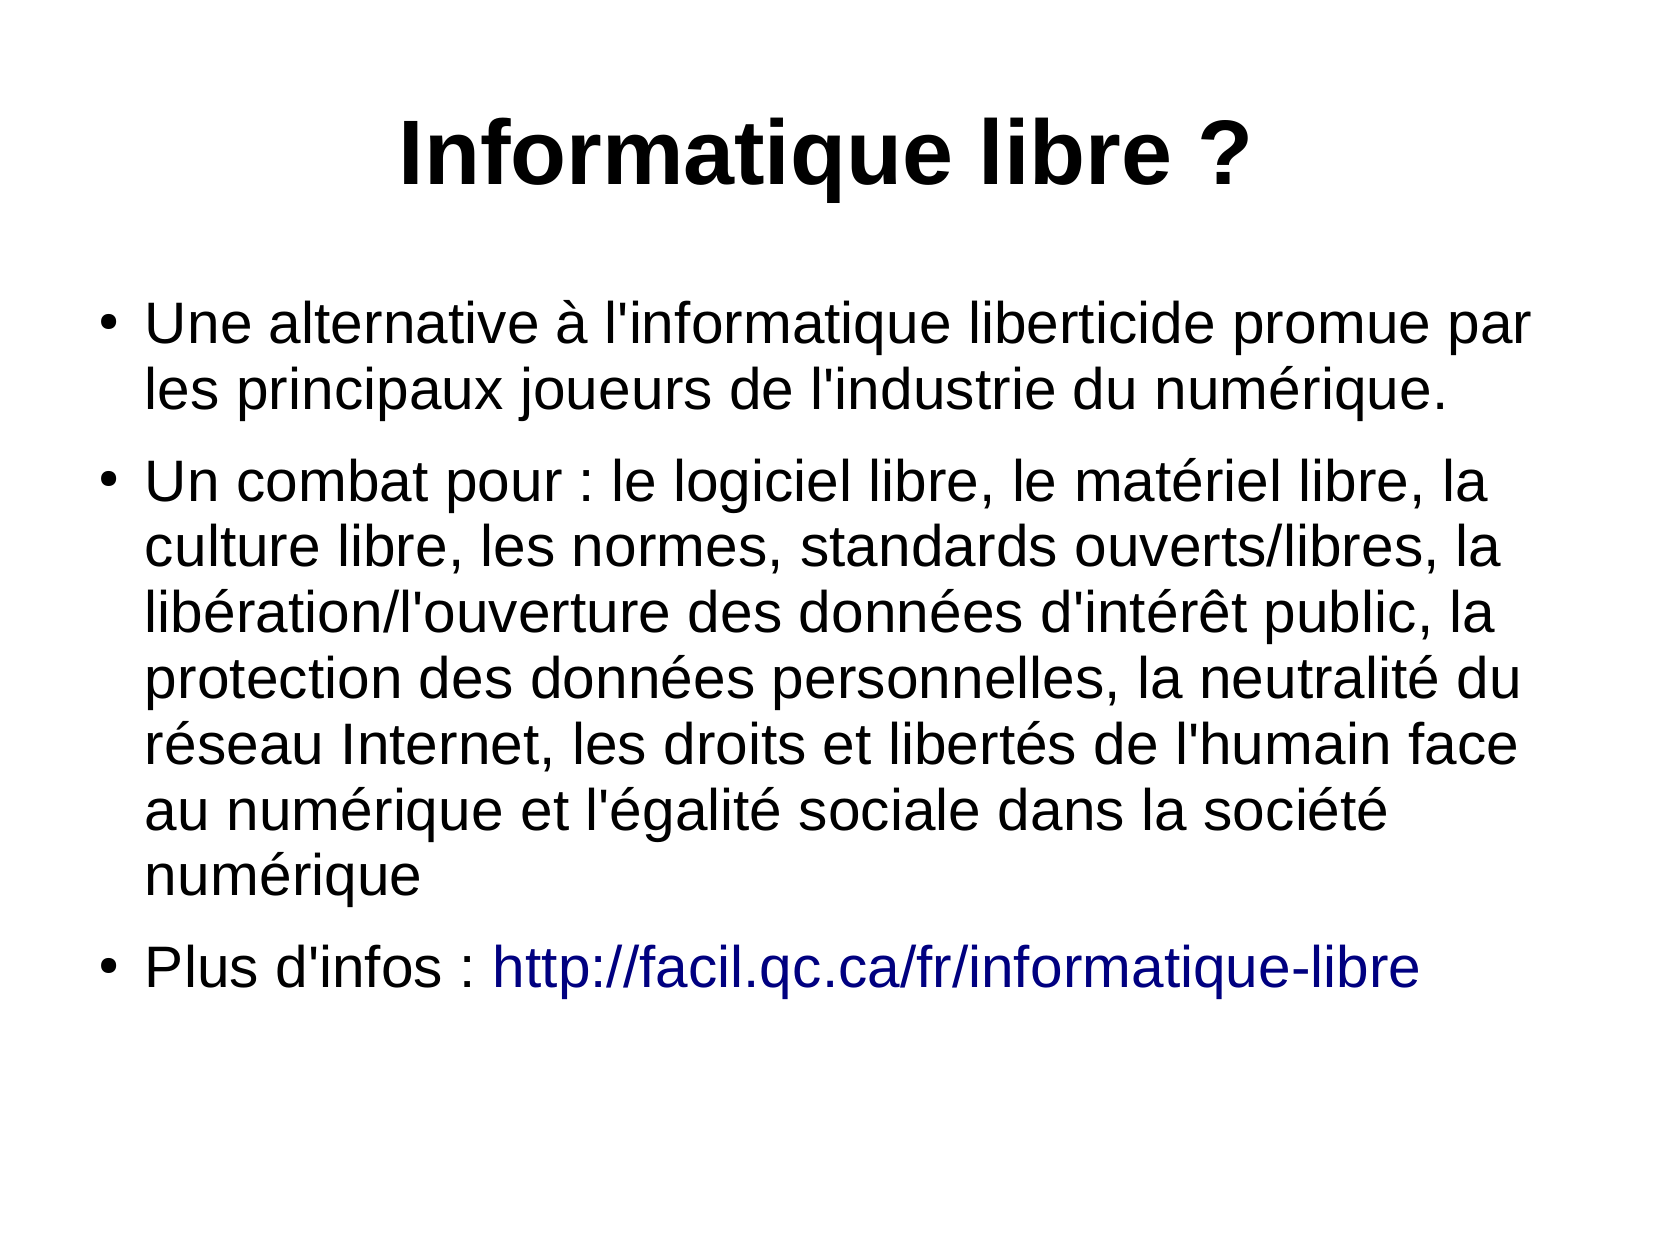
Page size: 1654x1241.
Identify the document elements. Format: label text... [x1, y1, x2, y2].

title Informatique libre ? [82, 49, 1571, 257]
list Une alternative à l'informatique liberticide promue par les principaux joueurs de l'industrie du numérique. Un combat pour : le logiciel libre, le matériel libre, la culture libre, les normes, standards ouverts/libres, la libération/l'ouverture des données d'intérêt public, la protection des données personnelles, la neutralité du réseau Internet, les droits et libertés de l'humain face au numérique et l'égalité sociale dans la société numérique Plus d'infos : http://facil.qc.ca/fr/informatique-libre [82, 290, 1538, 1010]
